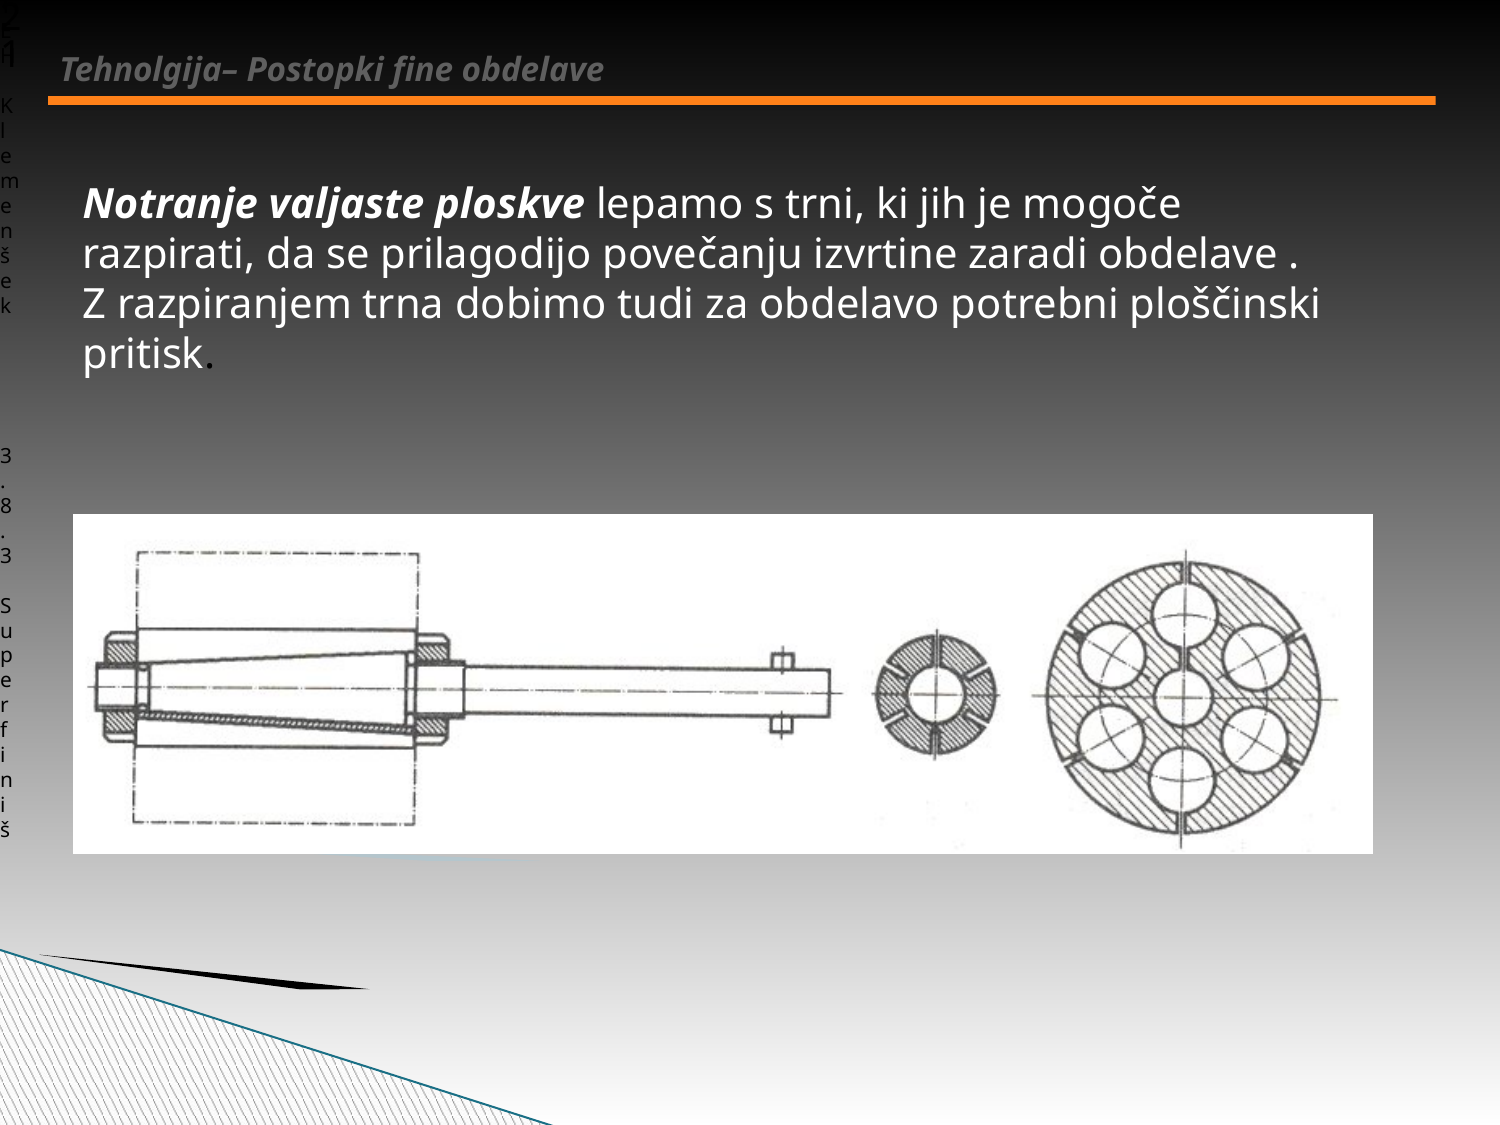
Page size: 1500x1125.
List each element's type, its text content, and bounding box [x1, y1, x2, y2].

picture [0, 952, 543, 1125]
text_box Notranje valjaste ploskve lepamo s trni, ki jih je mogoče razpirati, da se prilagodijo povečanju izvrtine zaradi obdelave . Z razpiranjem trna dobimo tudi za obdelavo potrebni ploščinski pritisk. [67, 169, 1343, 435]
picture [73, 514, 1373, 854]
